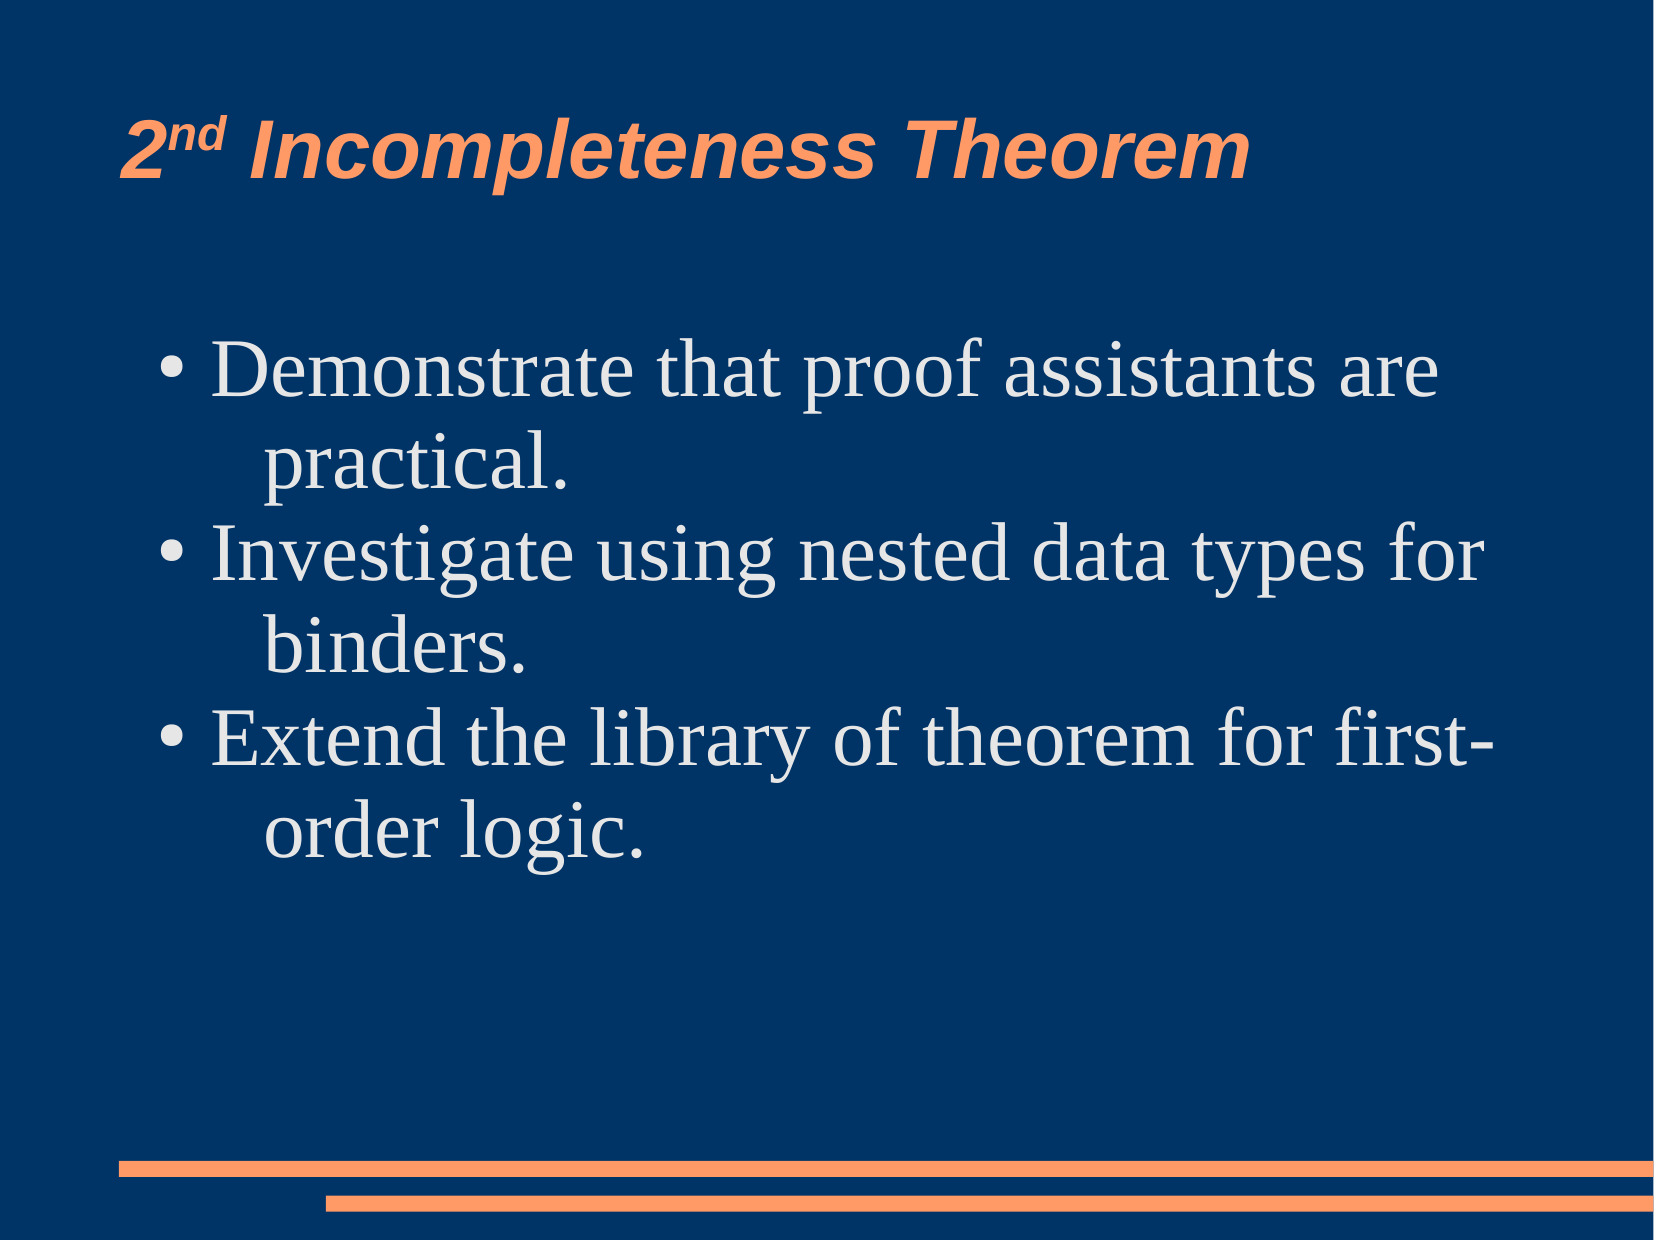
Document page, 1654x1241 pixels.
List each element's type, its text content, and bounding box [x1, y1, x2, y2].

list Demonstrate that proof assistants are practical. Investigate using nested data types for binders. Extend the library of theorem for first-order logic. [121, 322, 1561, 1133]
title 2nd Incompleteness Theorem [121, 46, 1534, 254]
